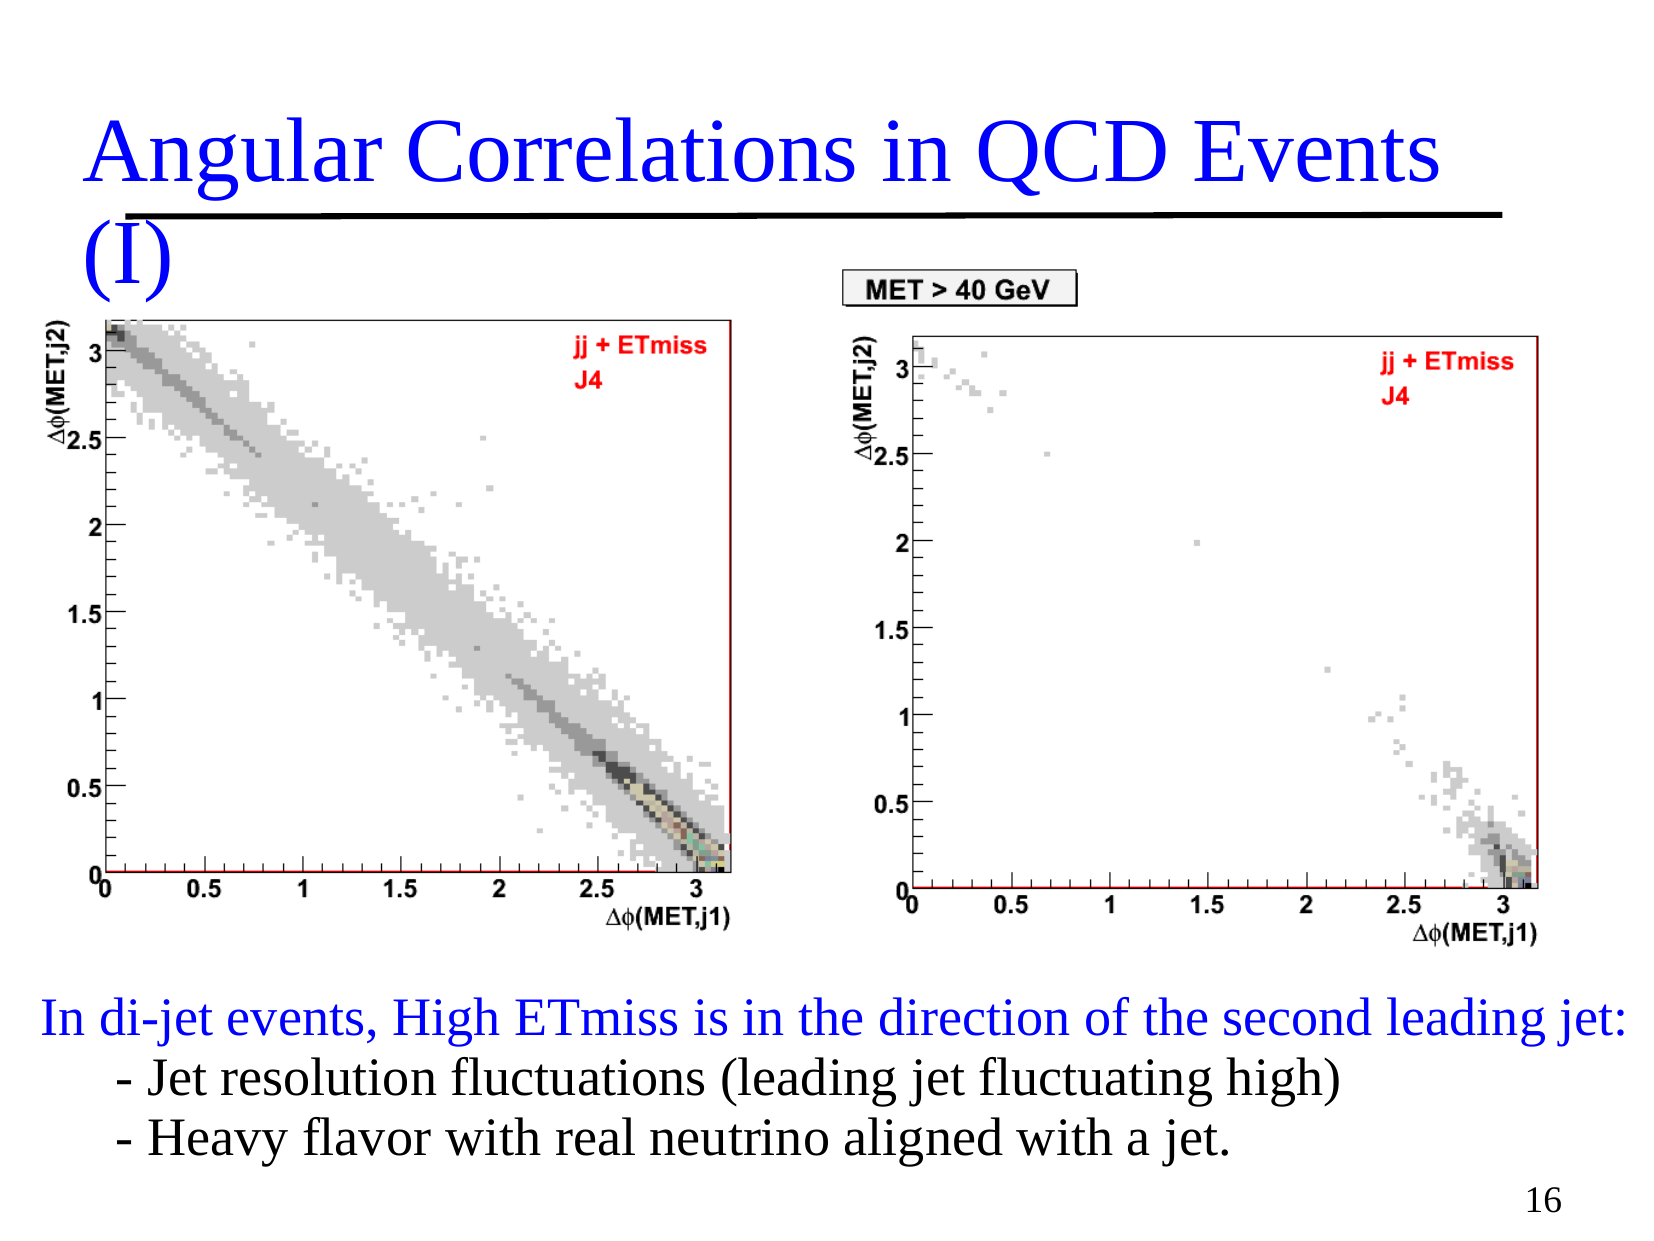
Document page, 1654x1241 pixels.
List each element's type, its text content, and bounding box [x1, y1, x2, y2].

picture [835, 267, 1616, 958]
text_box Angular Correlations in QCD Events (I) [82, 99, 1559, 213]
text_box In di-jet events, High ETmiss is in the direction of the second leading jet: - Jet resolution fluctuations (leading jet fluctuating high) - Heavy flavor with real neutrino aligned with a jet. [40, 987, 1629, 1168]
picture [28, 251, 809, 942]
